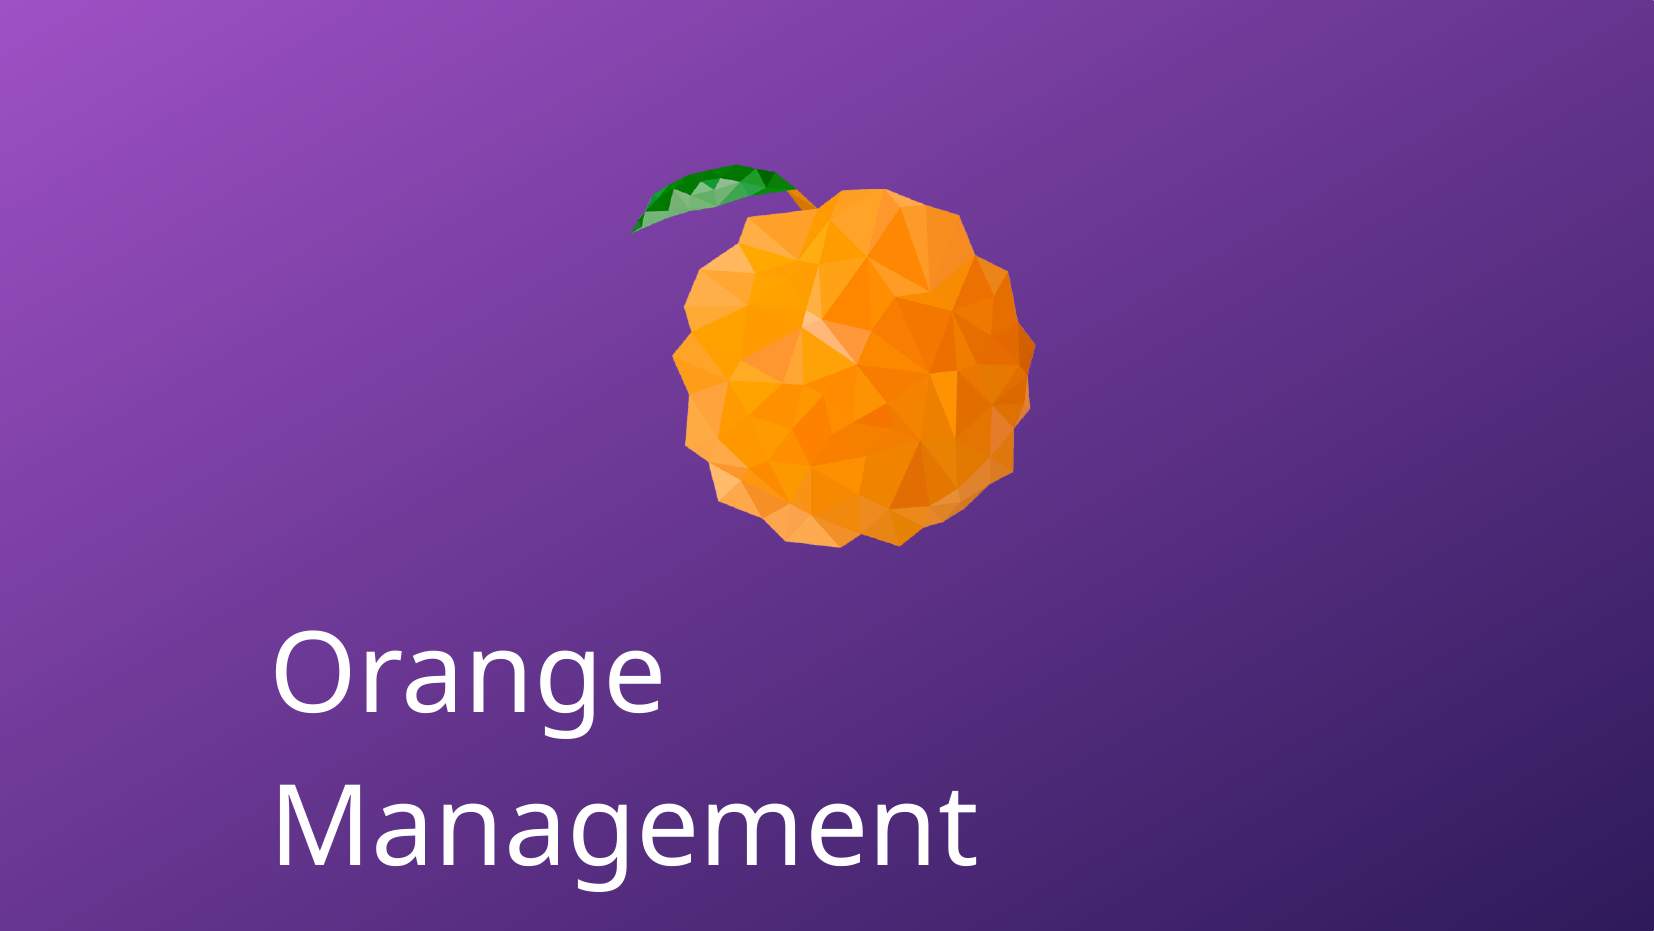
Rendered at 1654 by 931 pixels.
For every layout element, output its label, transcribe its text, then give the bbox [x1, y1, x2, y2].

text_box Orange Management [255, 585, 1381, 766]
text_box [0, 0, 1654, 931]
picture [630, 164, 1036, 548]
